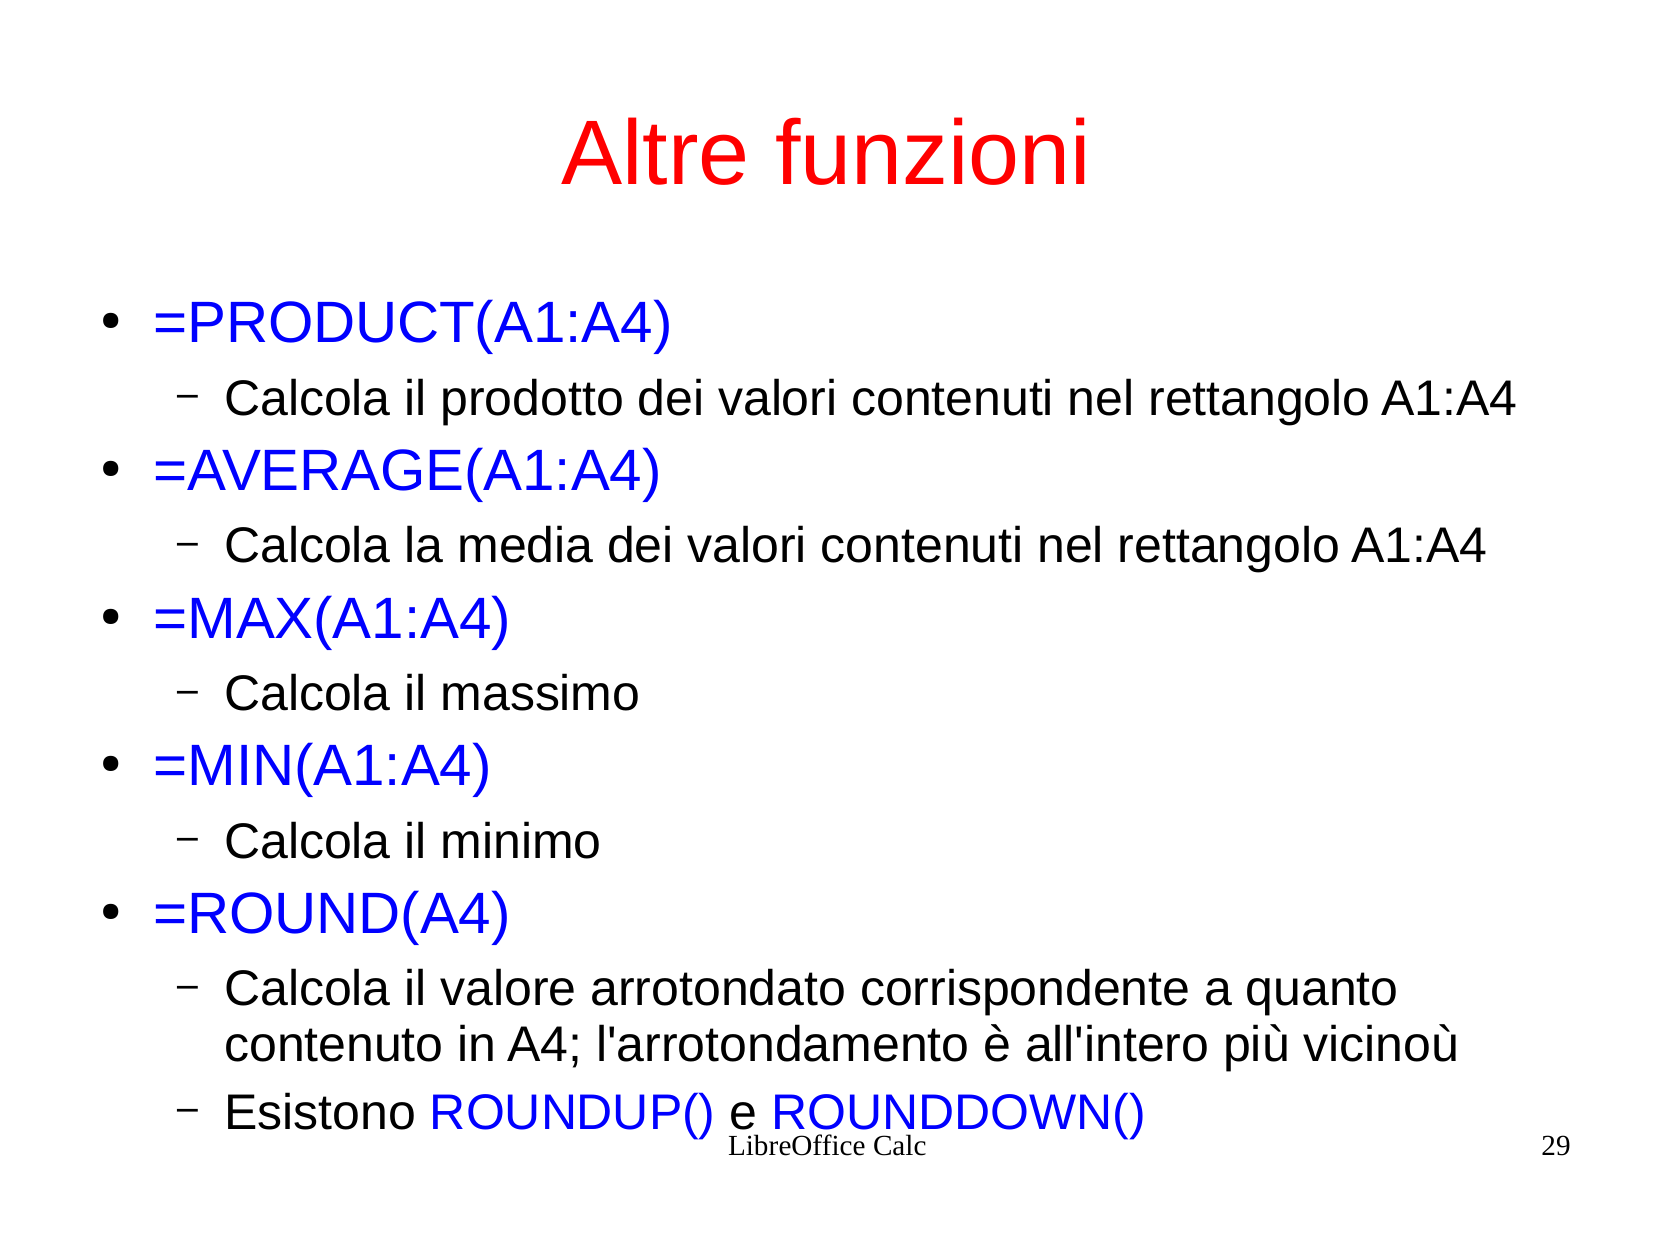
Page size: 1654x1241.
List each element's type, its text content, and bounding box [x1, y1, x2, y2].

title Altre funzioni [82, 49, 1571, 257]
list =PRODUCT(A1:A4) Calcola il prodotto dei valori contenuti nel rettangolo A1:A4 =AVERAGE(A1:A4) Calcola la media dei valori contenuti nel rettangolo A1:A4 =MAX(A1:A4) Calcola il massimo =MIN(A1:A4) Calcola il minimo =ROUND(A4) Calcola il valore arrotondato corrispondente a quanto contenuto in A4; l'arrotondamento è all'intero più vicinoù Esistono ROUNDUP() e ROUNDDOWN() [82, 290, 1571, 1140]
